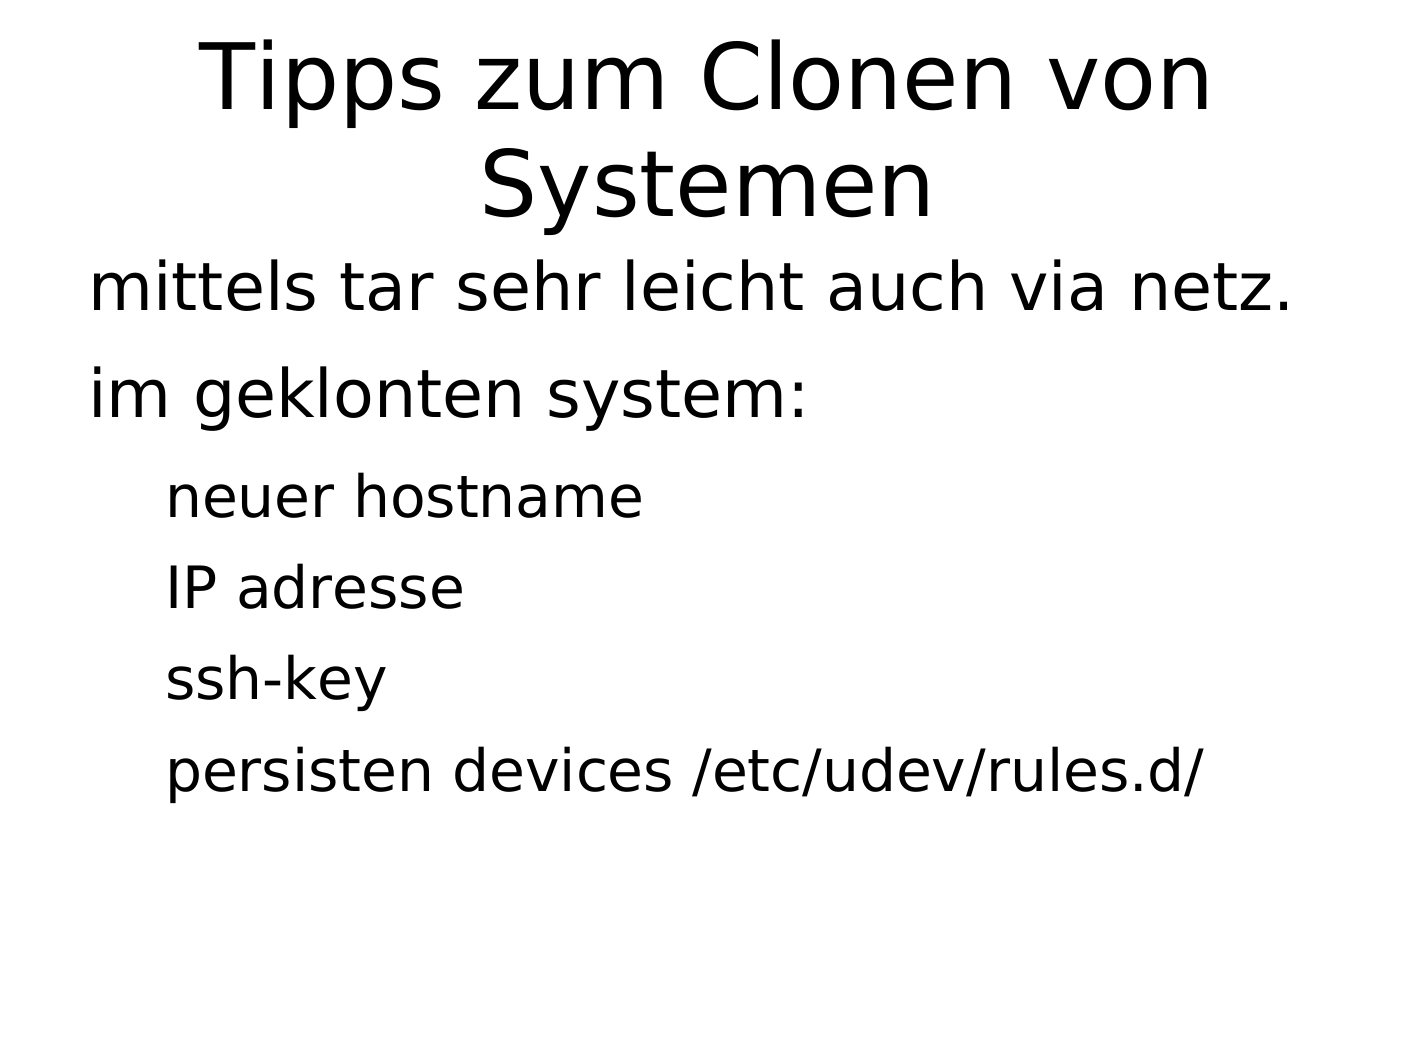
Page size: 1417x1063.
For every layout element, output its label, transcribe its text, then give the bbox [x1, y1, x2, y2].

list mittels tar sehr leicht auch via netz. im geklonten system: neuer hostname IP adresse ssh-key persisten devices /etc/udev/rules.d/ [70, 248, 1346, 951]
title Tipps zum Clonen von Systemen [70, 23, 1346, 239]
